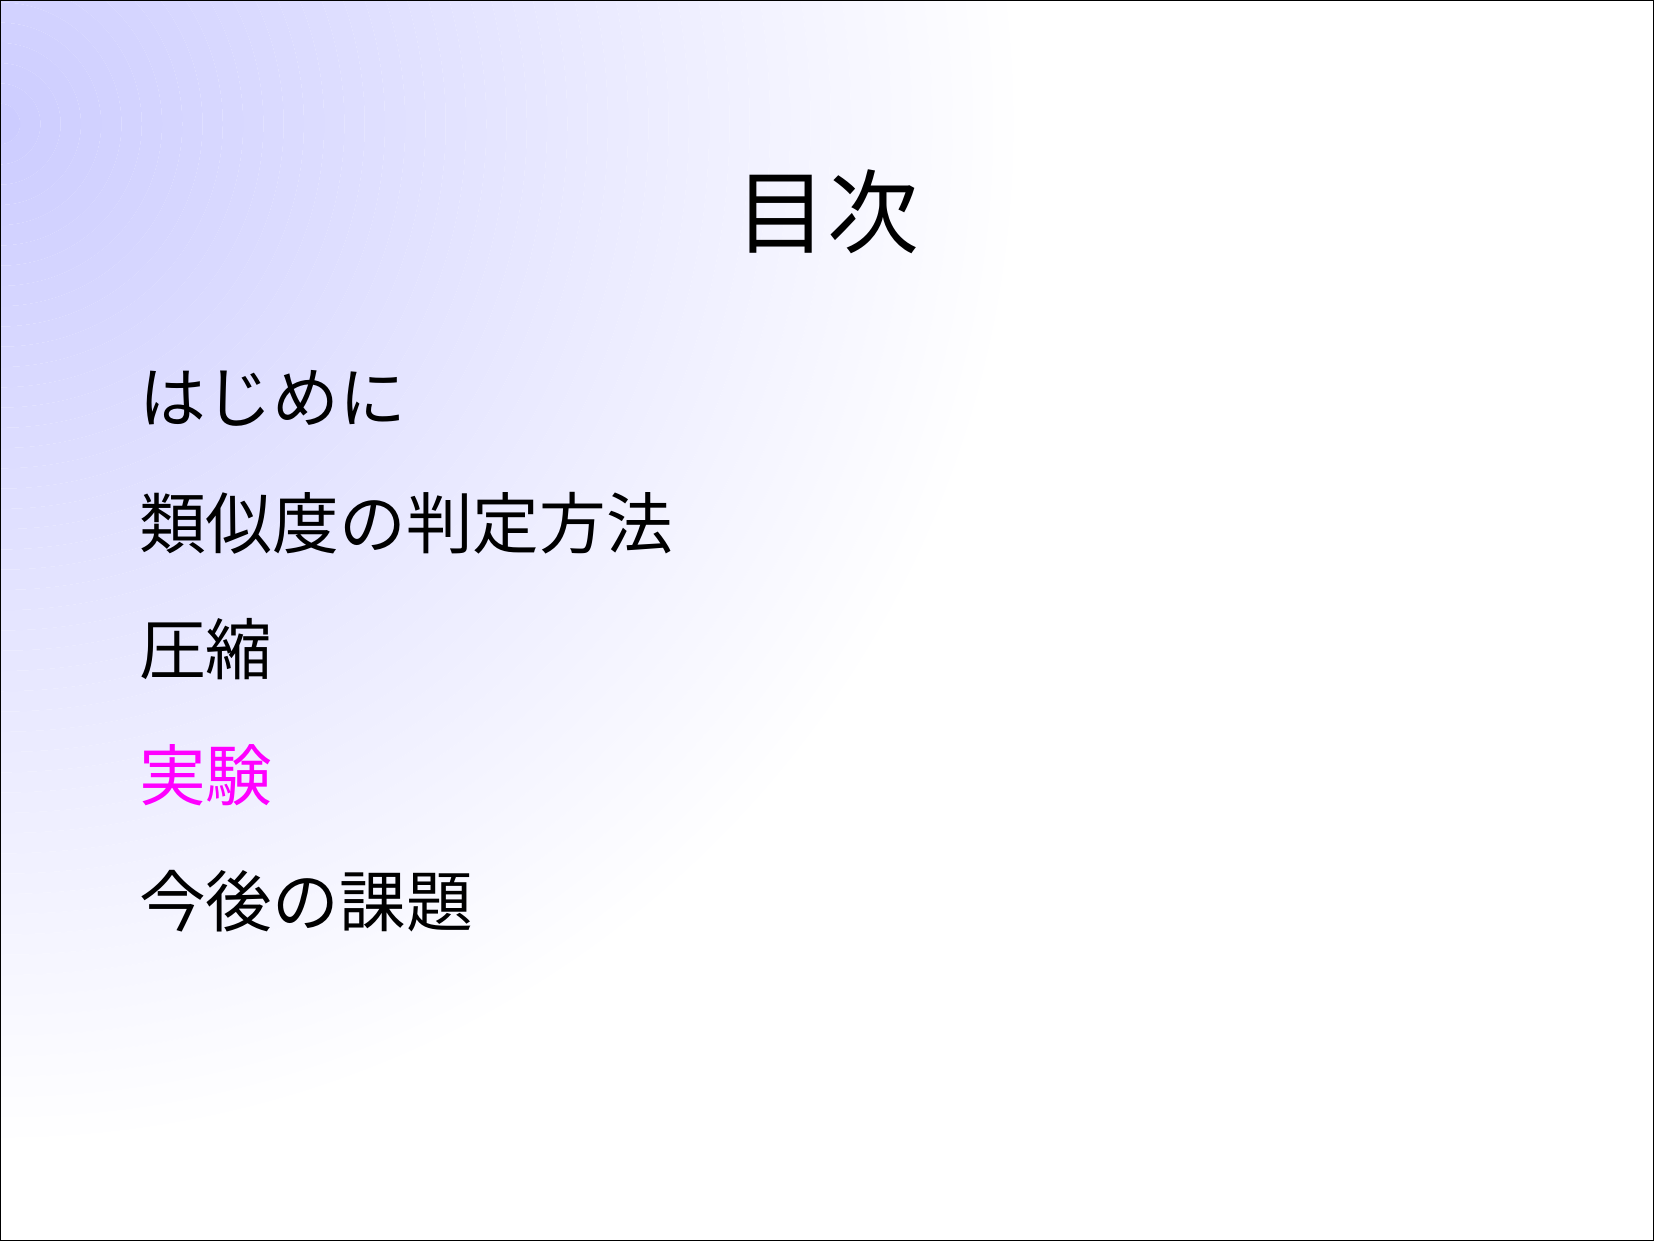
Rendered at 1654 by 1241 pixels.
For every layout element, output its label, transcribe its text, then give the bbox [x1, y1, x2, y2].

list はじめに 類似度の判定方法 圧縮 実験 今後の課題 [121, 344, 1534, 1127]
title 目次 [121, 102, 1534, 311]
